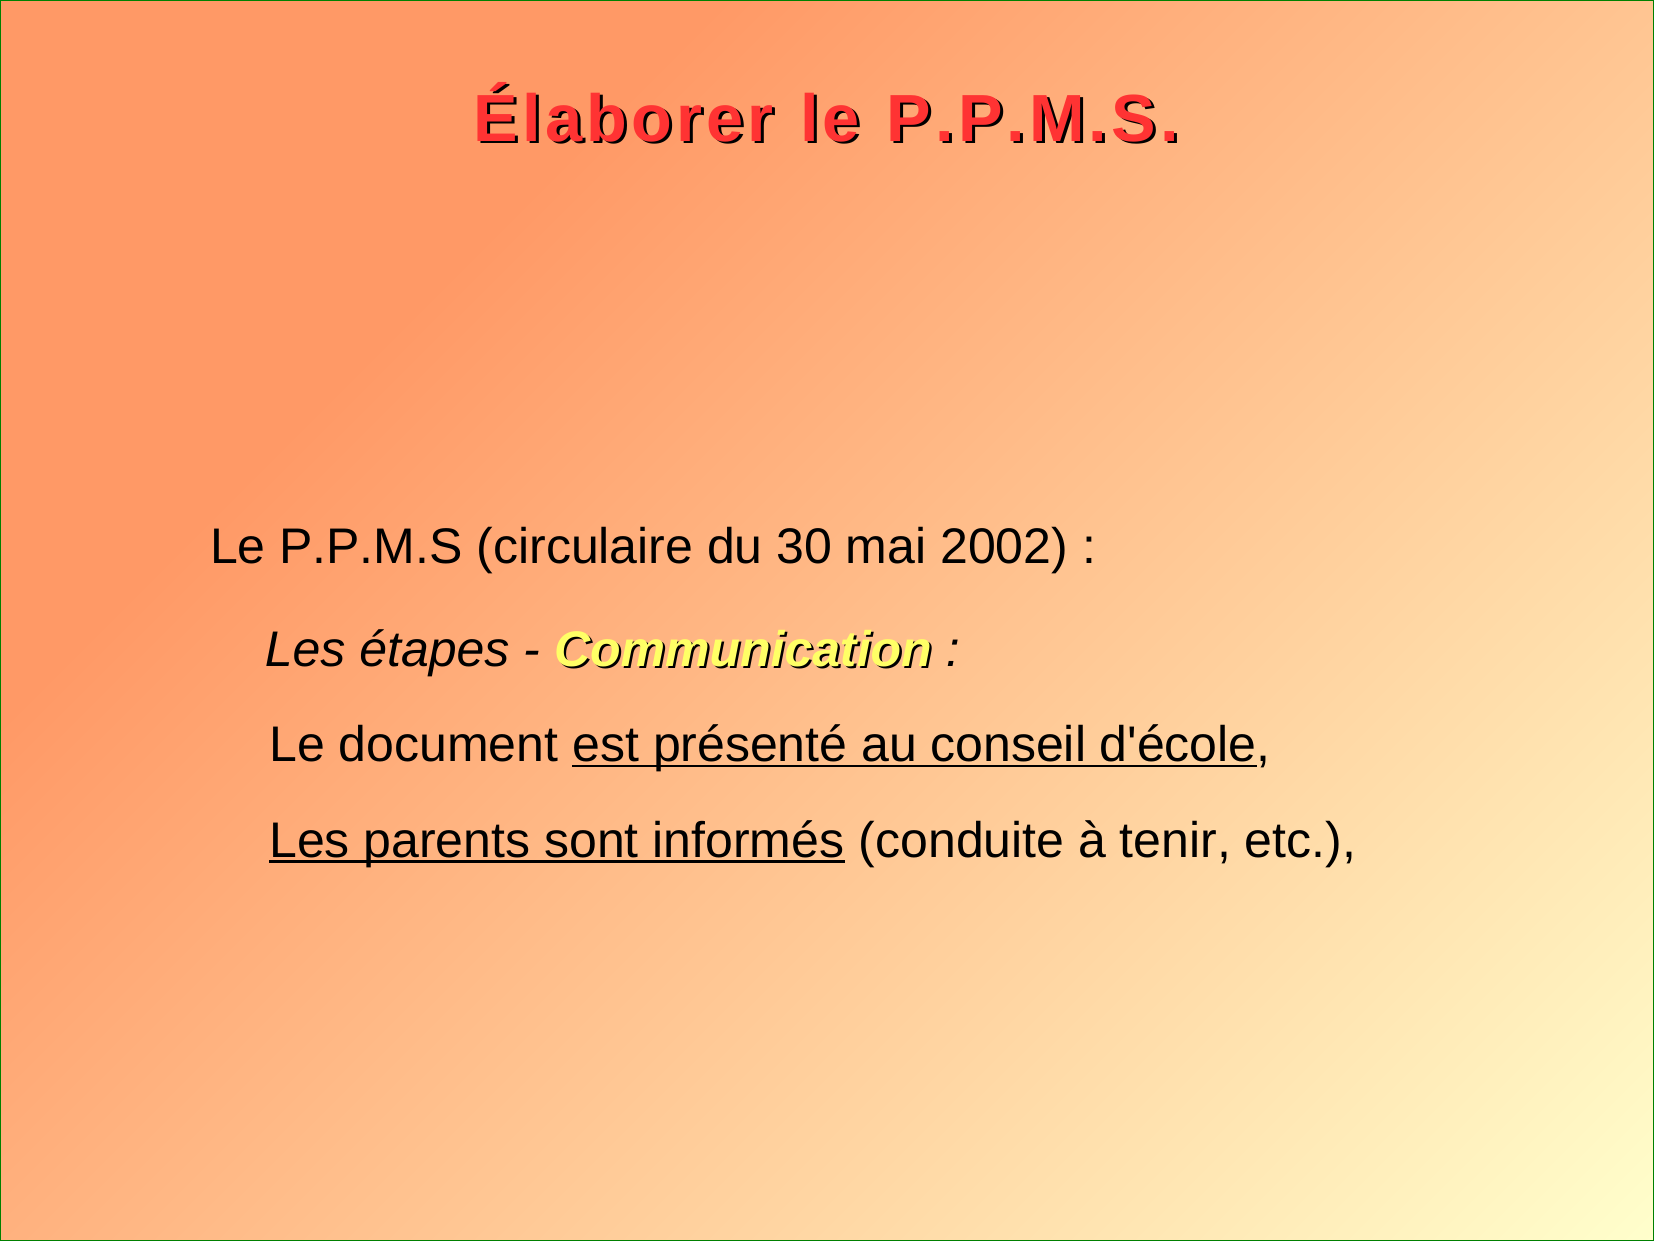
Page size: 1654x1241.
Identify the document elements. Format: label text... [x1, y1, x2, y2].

text_box [0, 0, 1654, 1241]
text_box Le P.P.M.S (circulaire du 30 mai 2002) : Les étapes - Communication : Le document est présenté au conseil d'école, Les parents sont informés (conduite à tenir, etc.), [88, 253, 1536, 1217]
title Élaborer le P.P.M.S. [120, 29, 1533, 207]
